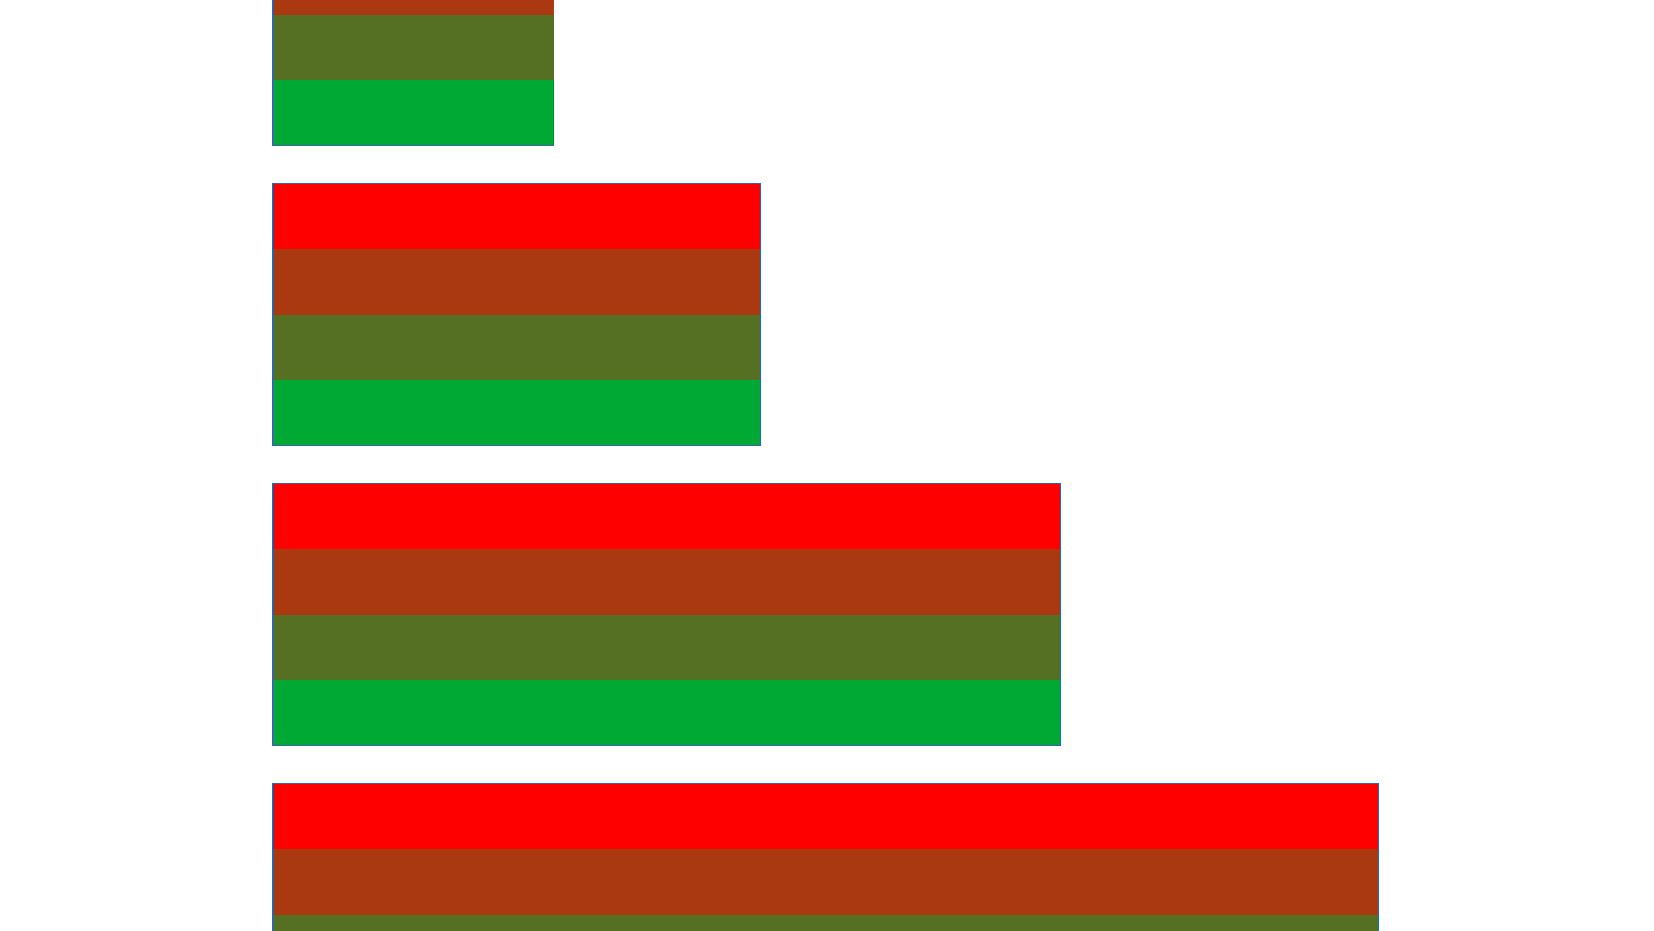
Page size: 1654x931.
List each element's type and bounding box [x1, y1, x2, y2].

text_box [272, 0, 554, 146]
text_box [272, 483, 1061, 746]
text_box [272, 183, 761, 446]
text_box [272, 783, 1379, 931]
